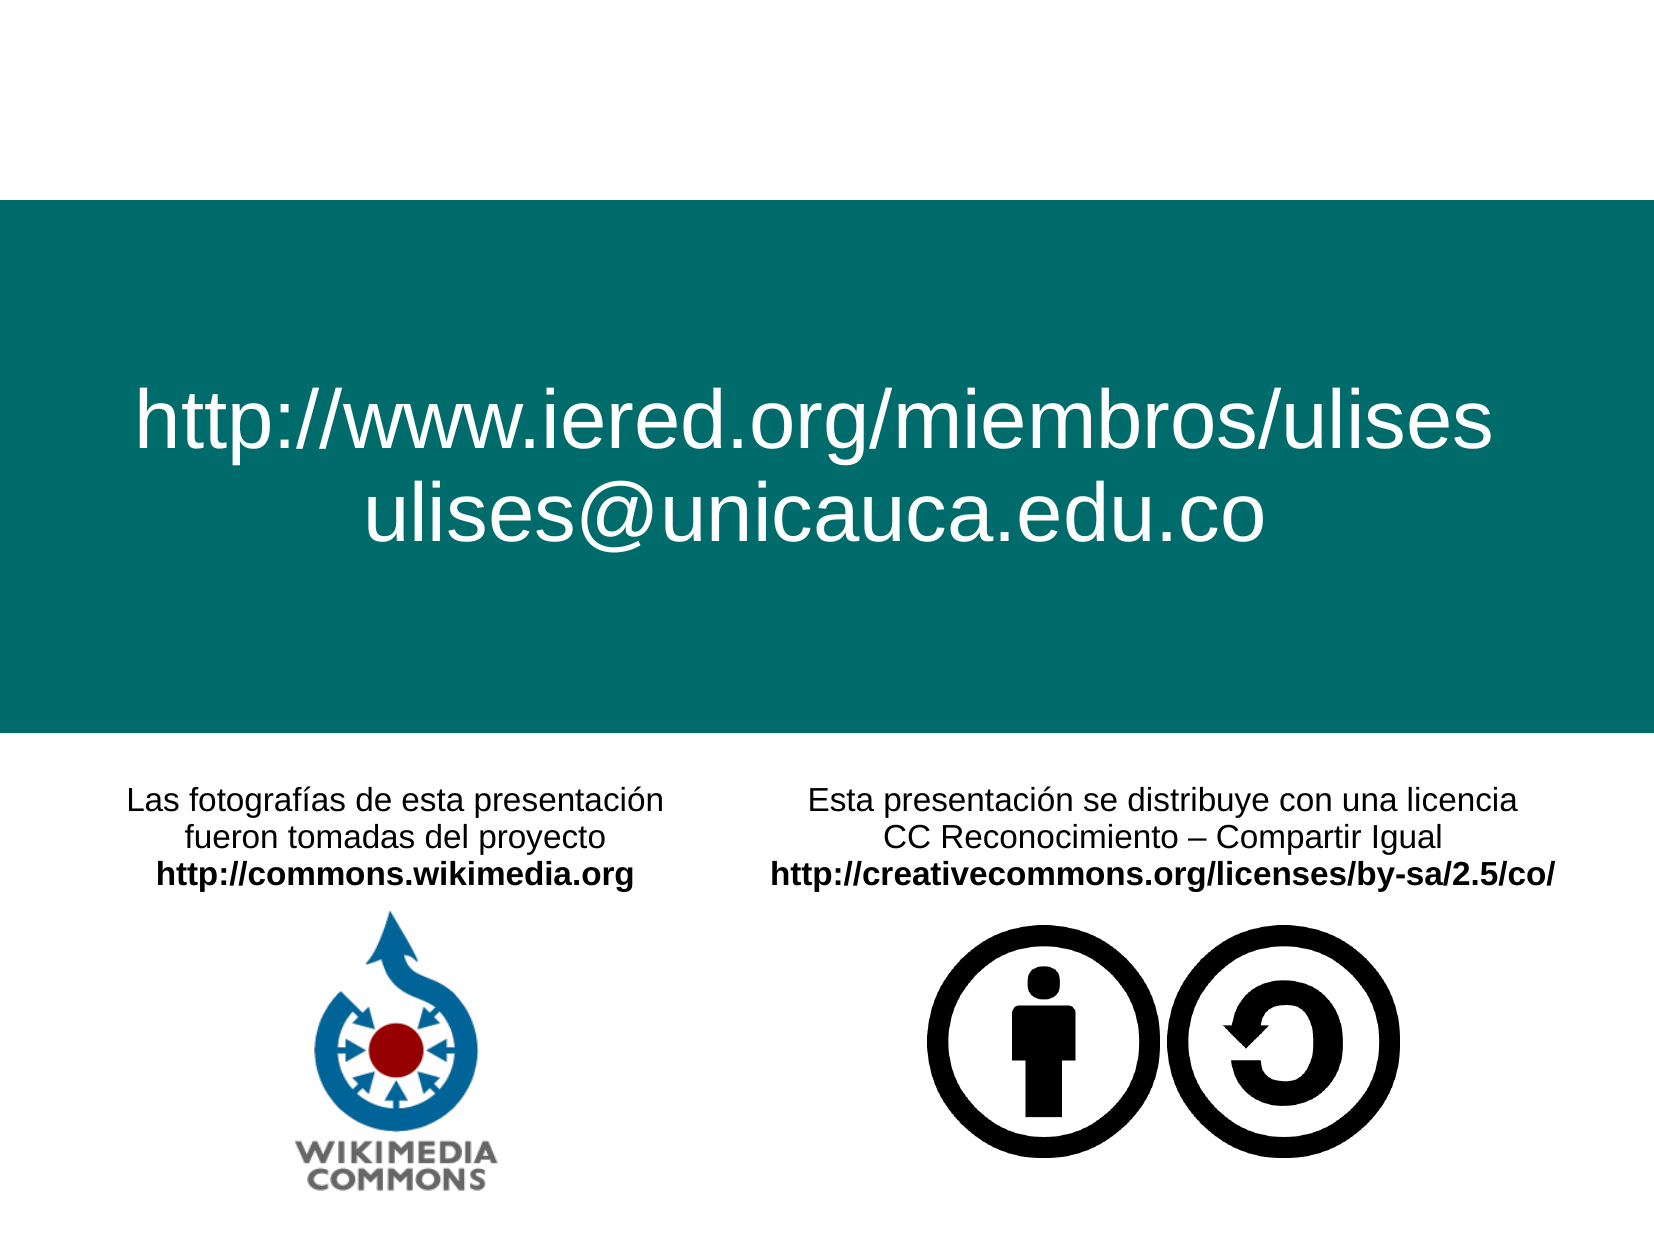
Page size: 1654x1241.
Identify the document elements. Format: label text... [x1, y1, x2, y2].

picture [287, 908, 505, 1193]
text_box Esta presentación se distribuye con una licencia CC Reconocimiento – Compartir Igual http://creativecommons.org/licenses/by-sa/2.5/co/ [738, 773, 1589, 900]
text_box http://www.iered.org/miembros/ulises ulises@unicauca.edu.co [0, 200, 1654, 733]
text_box Las fotografías de esta presentación fueron tomadas del proyecto http://commons.wikimedia.org [70, 773, 721, 900]
picture [1167, 925, 1400, 1158]
picture [927, 925, 1160, 1158]
